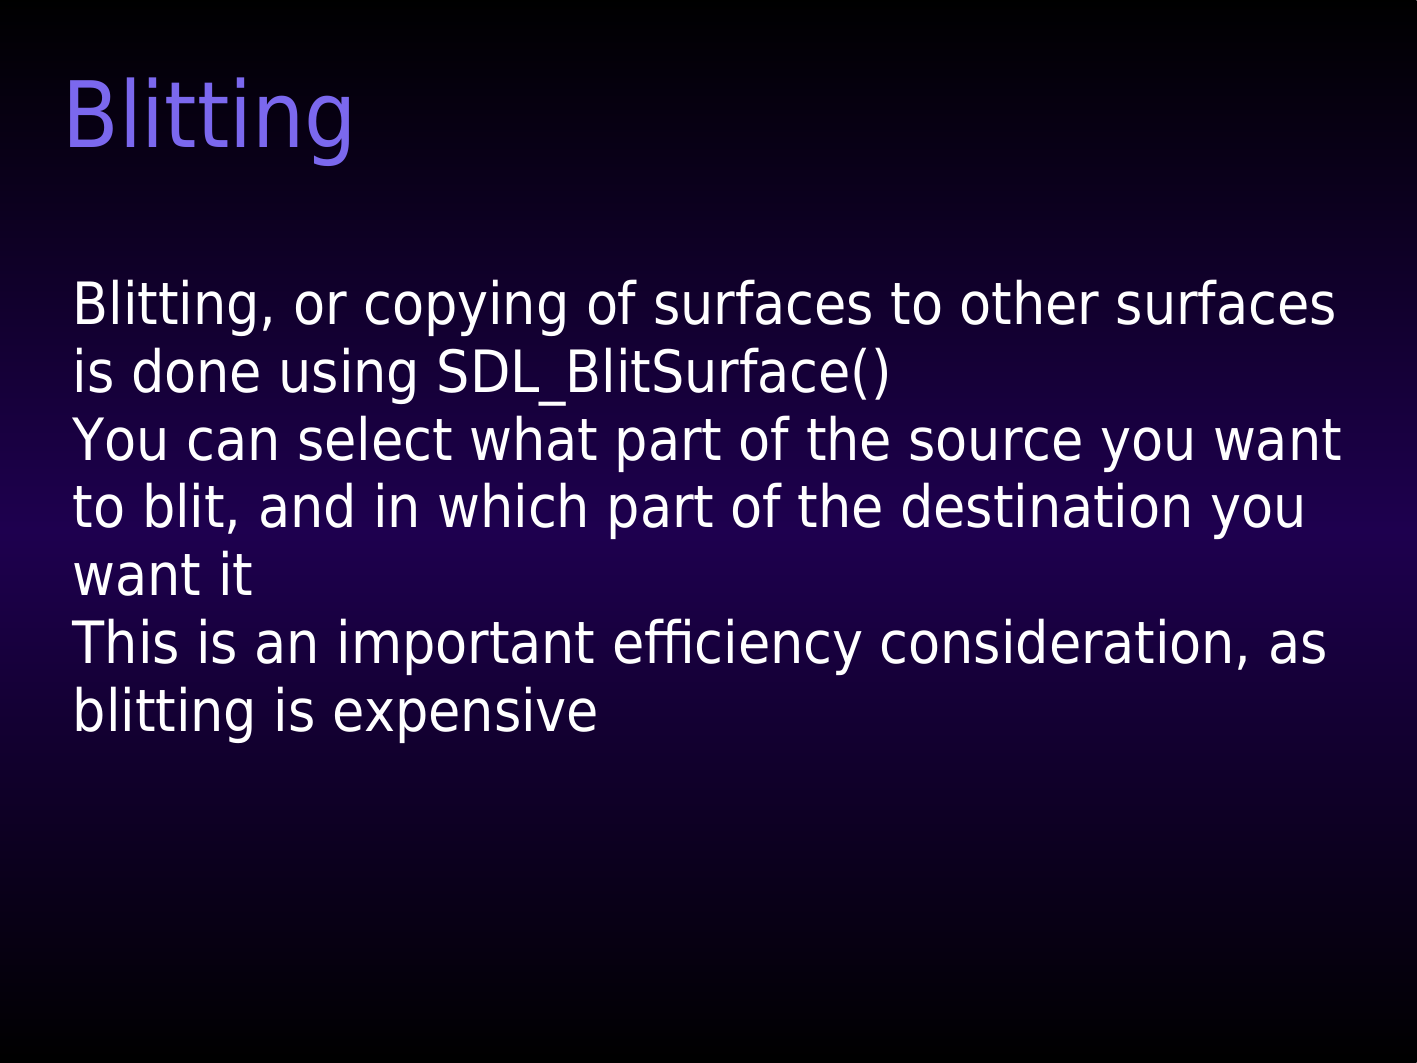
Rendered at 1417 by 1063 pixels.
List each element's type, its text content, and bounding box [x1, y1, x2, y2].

text_box Blitting, or copying of surfaces to other surfaces is done using SDL_BlitSurface() You can select what part of the source you want to blit, and in which part of the destination you want it This is an important efficiency consideration, as blitting is expensive [72, 270, 1344, 746]
text_box Blitting [62, 62, 1334, 170]
